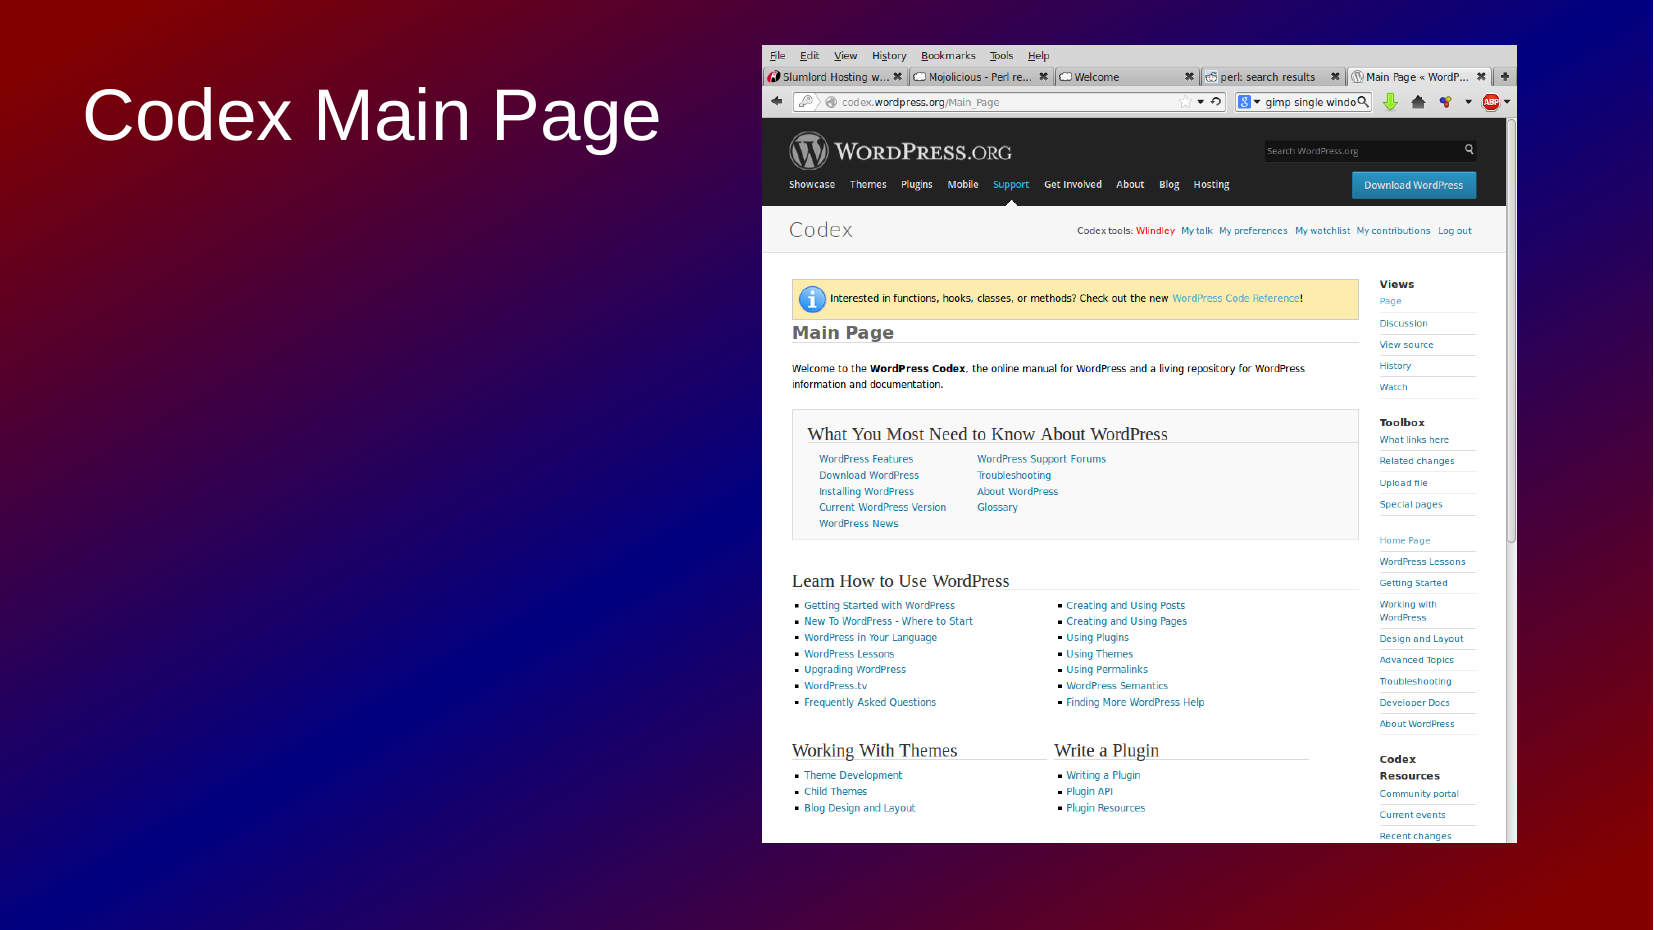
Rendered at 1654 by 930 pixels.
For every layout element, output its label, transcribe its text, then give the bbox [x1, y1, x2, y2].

picture [762, 193, 1517, 843]
title Codex Main Page [82, 37, 1571, 193]
